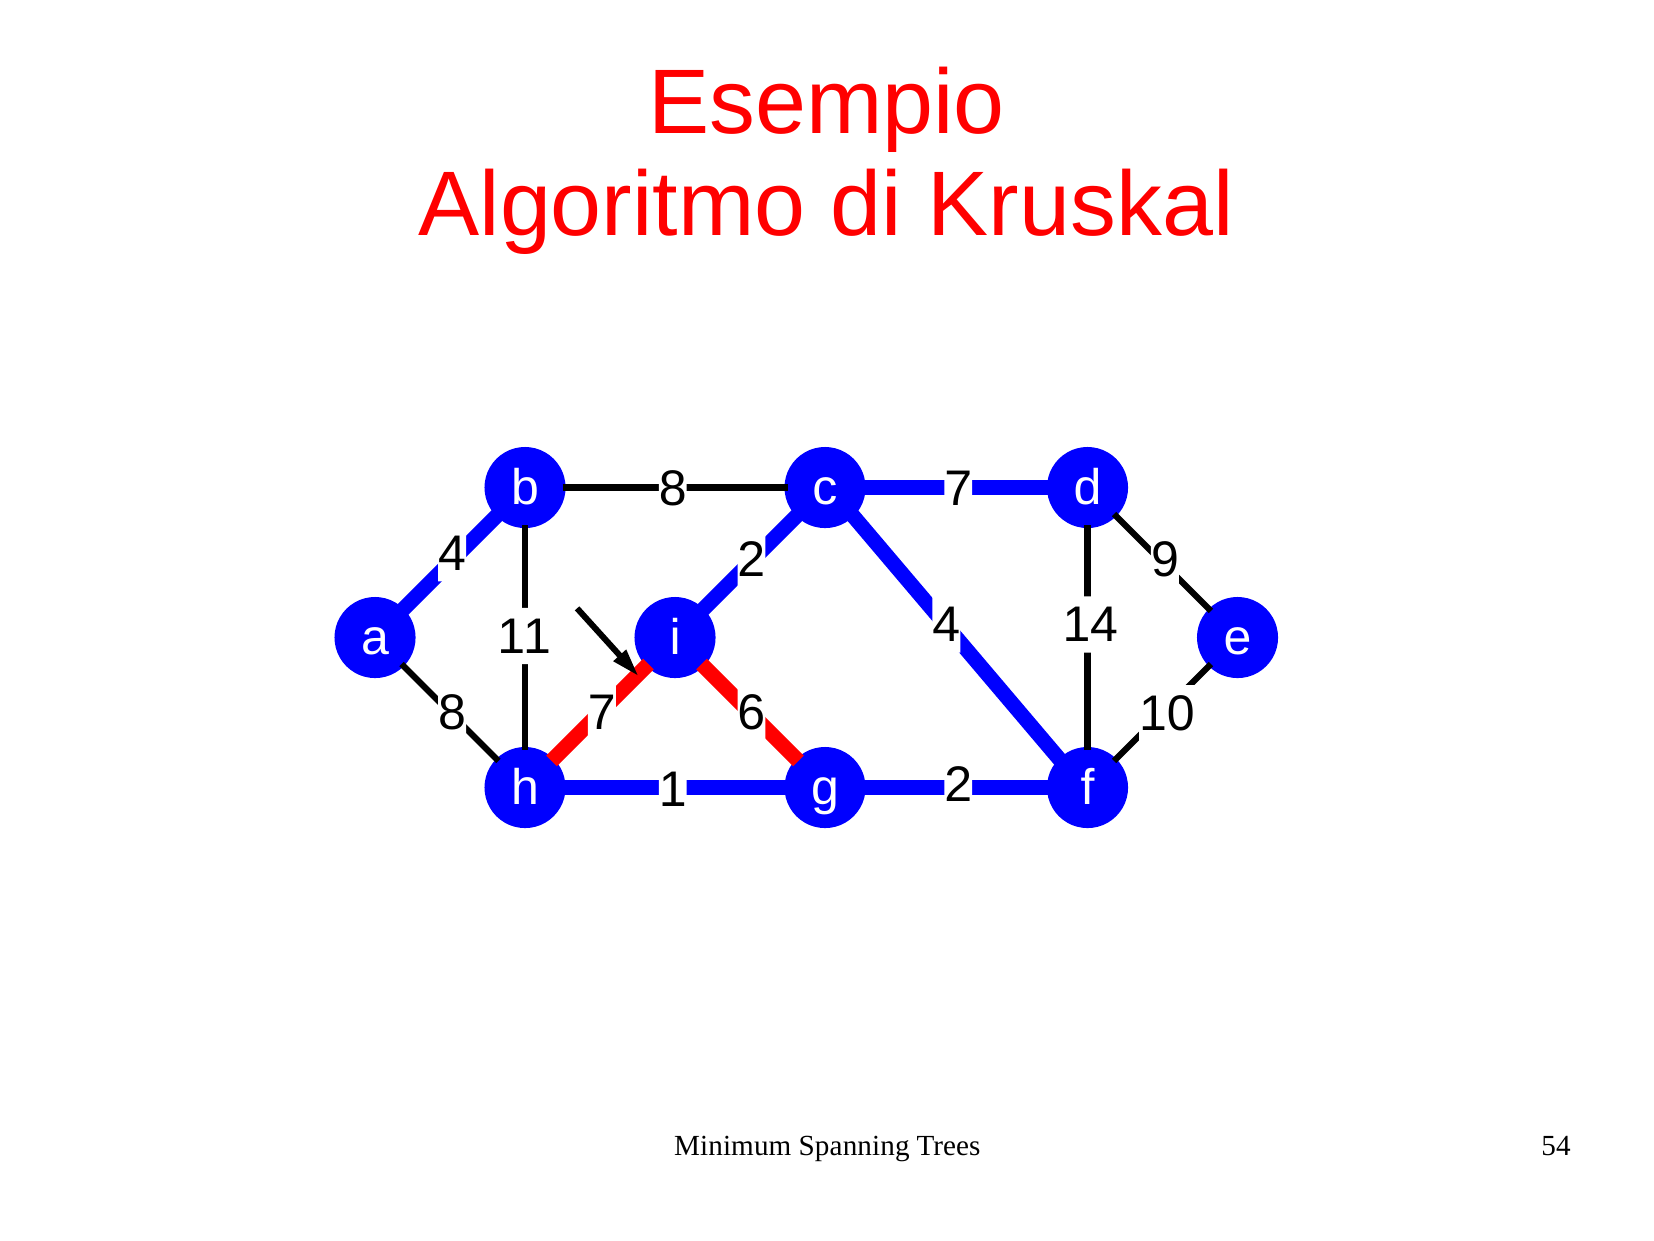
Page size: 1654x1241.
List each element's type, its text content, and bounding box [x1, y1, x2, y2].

text_box 6 [737, 684, 766, 742]
text_box f [1050, 750, 1126, 826]
text_box c [787, 450, 863, 526]
text_box i [637, 600, 713, 676]
text_box 14 [1062, 596, 1119, 653]
text_box d [1050, 450, 1126, 525]
text_box b [487, 450, 563, 525]
text_box 9 [1150, 531, 1179, 588]
text_box 2 [944, 756, 973, 813]
text_box 1 [658, 761, 687, 818]
text_box 4 [438, 525, 467, 582]
text_box e [1200, 600, 1276, 676]
text_box 8 [658, 460, 687, 517]
text_box g [788, 750, 863, 826]
text_box a [337, 600, 413, 676]
title Esempio Algoritmo di Kruskal [82, 49, 1571, 257]
text_box 7 [944, 460, 973, 517]
text_box 8 [438, 684, 467, 741]
text_box 11 [497, 607, 557, 665]
text_box 7 [587, 684, 616, 742]
text_box 10 [1139, 685, 1195, 742]
text_box 2 [737, 531, 766, 588]
text_box h [487, 750, 563, 826]
text_box 4 [932, 596, 961, 653]
